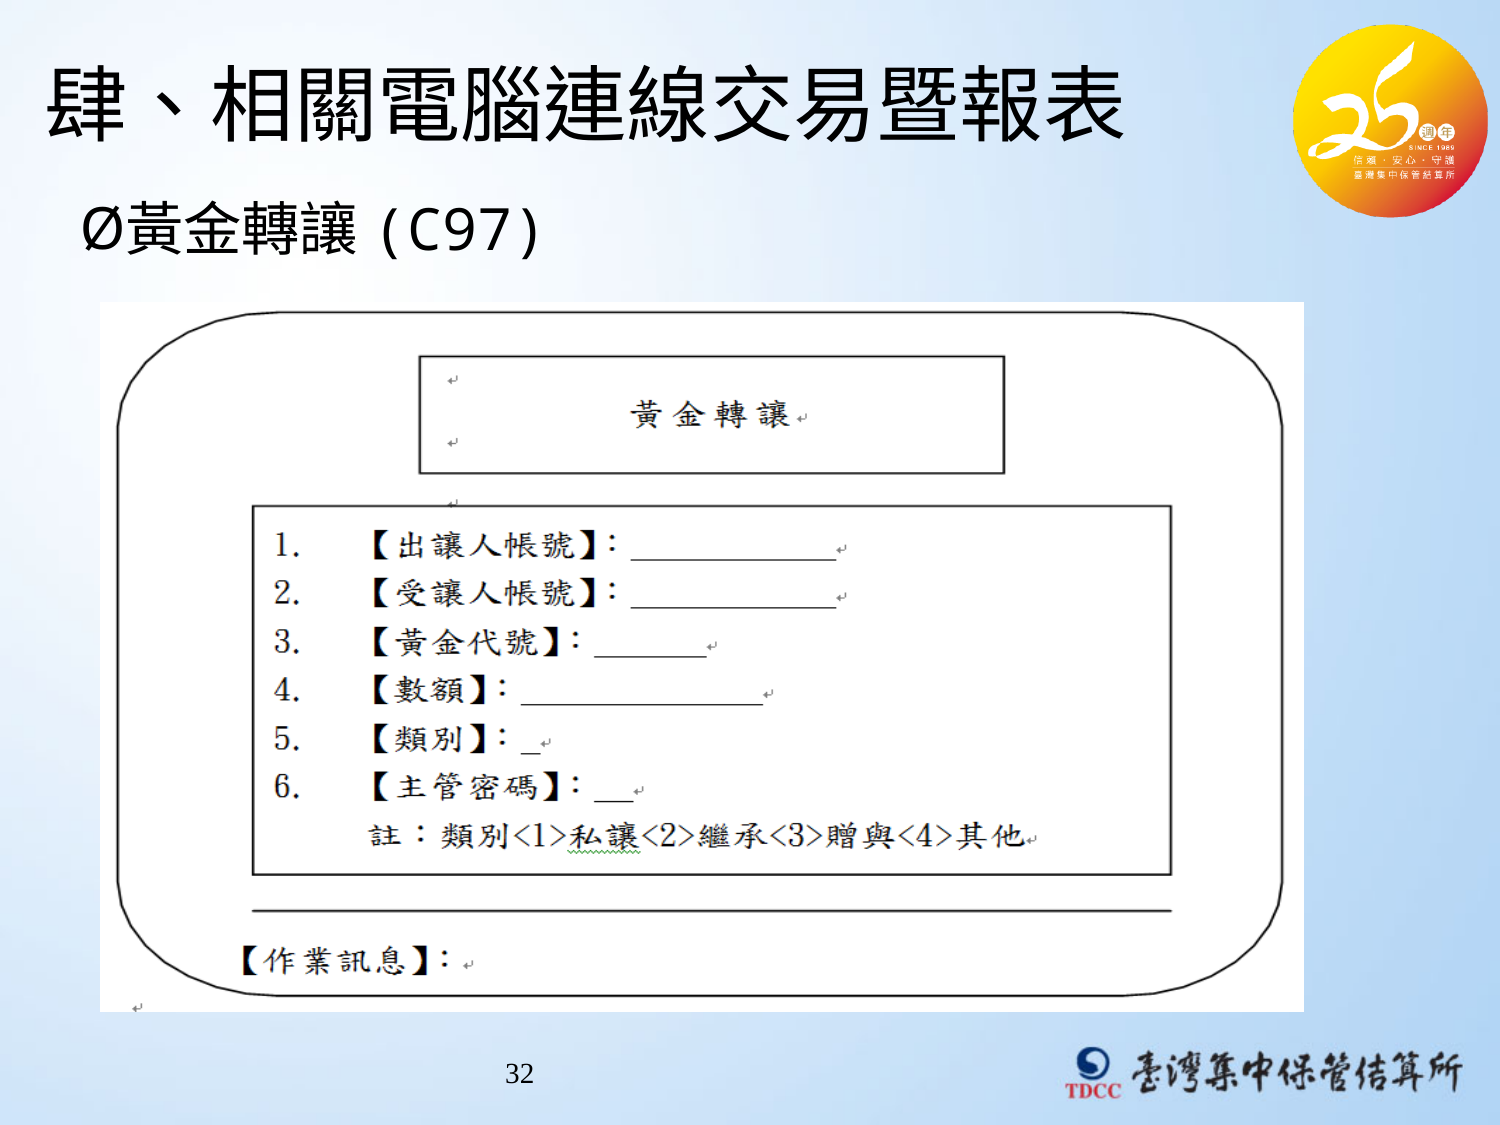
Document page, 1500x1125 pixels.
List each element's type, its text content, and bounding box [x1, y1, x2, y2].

text_box [490, 1046, 841, 1125]
picture [100, 302, 1304, 1012]
text_box 黃金轉讓(C97) [64, 184, 869, 270]
title 肆、相關電腦連線交易暨報表 [29, 45, 1426, 173]
